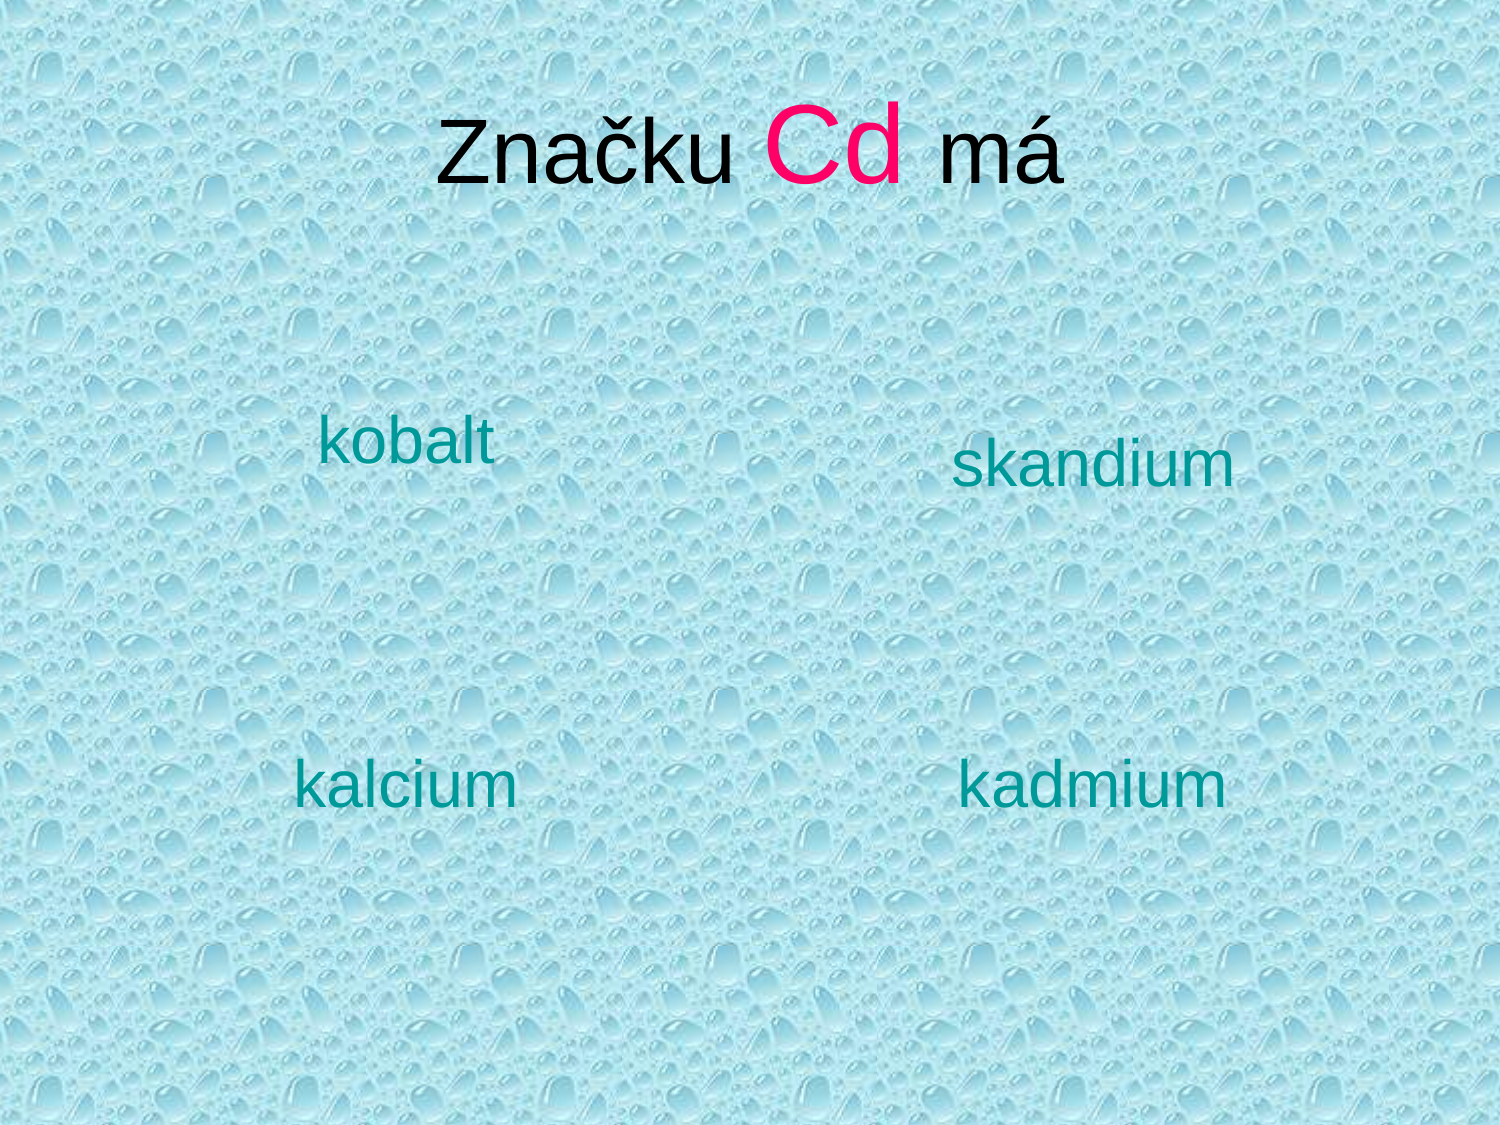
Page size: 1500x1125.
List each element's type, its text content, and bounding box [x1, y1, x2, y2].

table_header kobalt [75, 262, 737, 621]
title Značku Cd má [75, 45, 1426, 233]
table_header kadmium [763, 646, 1423, 1005]
table_header skandium [763, 262, 1425, 621]
picture [0, 0, 1500, 1125]
table_header kalcium [75, 646, 737, 1005]
